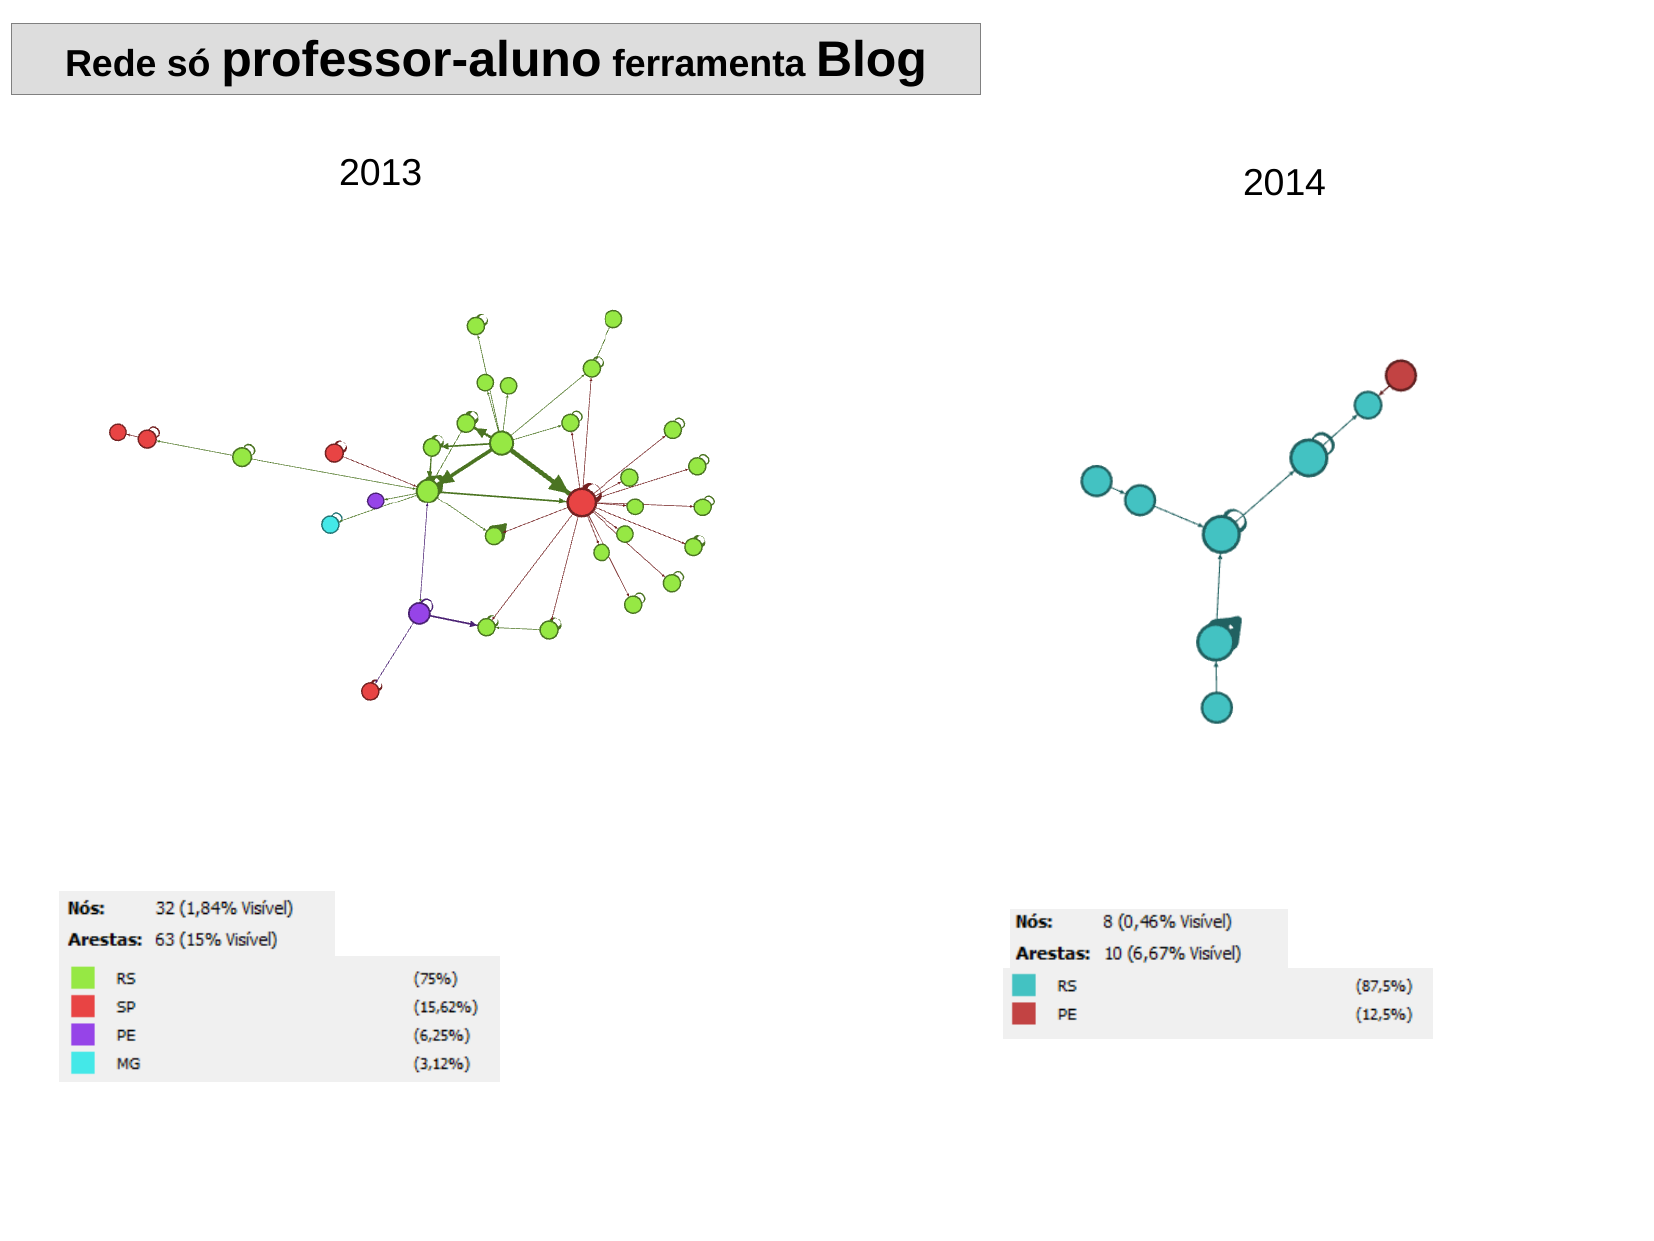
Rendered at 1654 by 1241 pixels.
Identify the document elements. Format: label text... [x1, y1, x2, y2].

text_box 2013 [324, 143, 438, 201]
text_box 2014 [1228, 153, 1341, 211]
picture [1038, 307, 1453, 753]
picture [1003, 909, 1433, 1039]
picture [83, 283, 780, 722]
picture [59, 891, 500, 1082]
text_box Rede só professor-aluno ferramenta Blog [11, 23, 981, 95]
